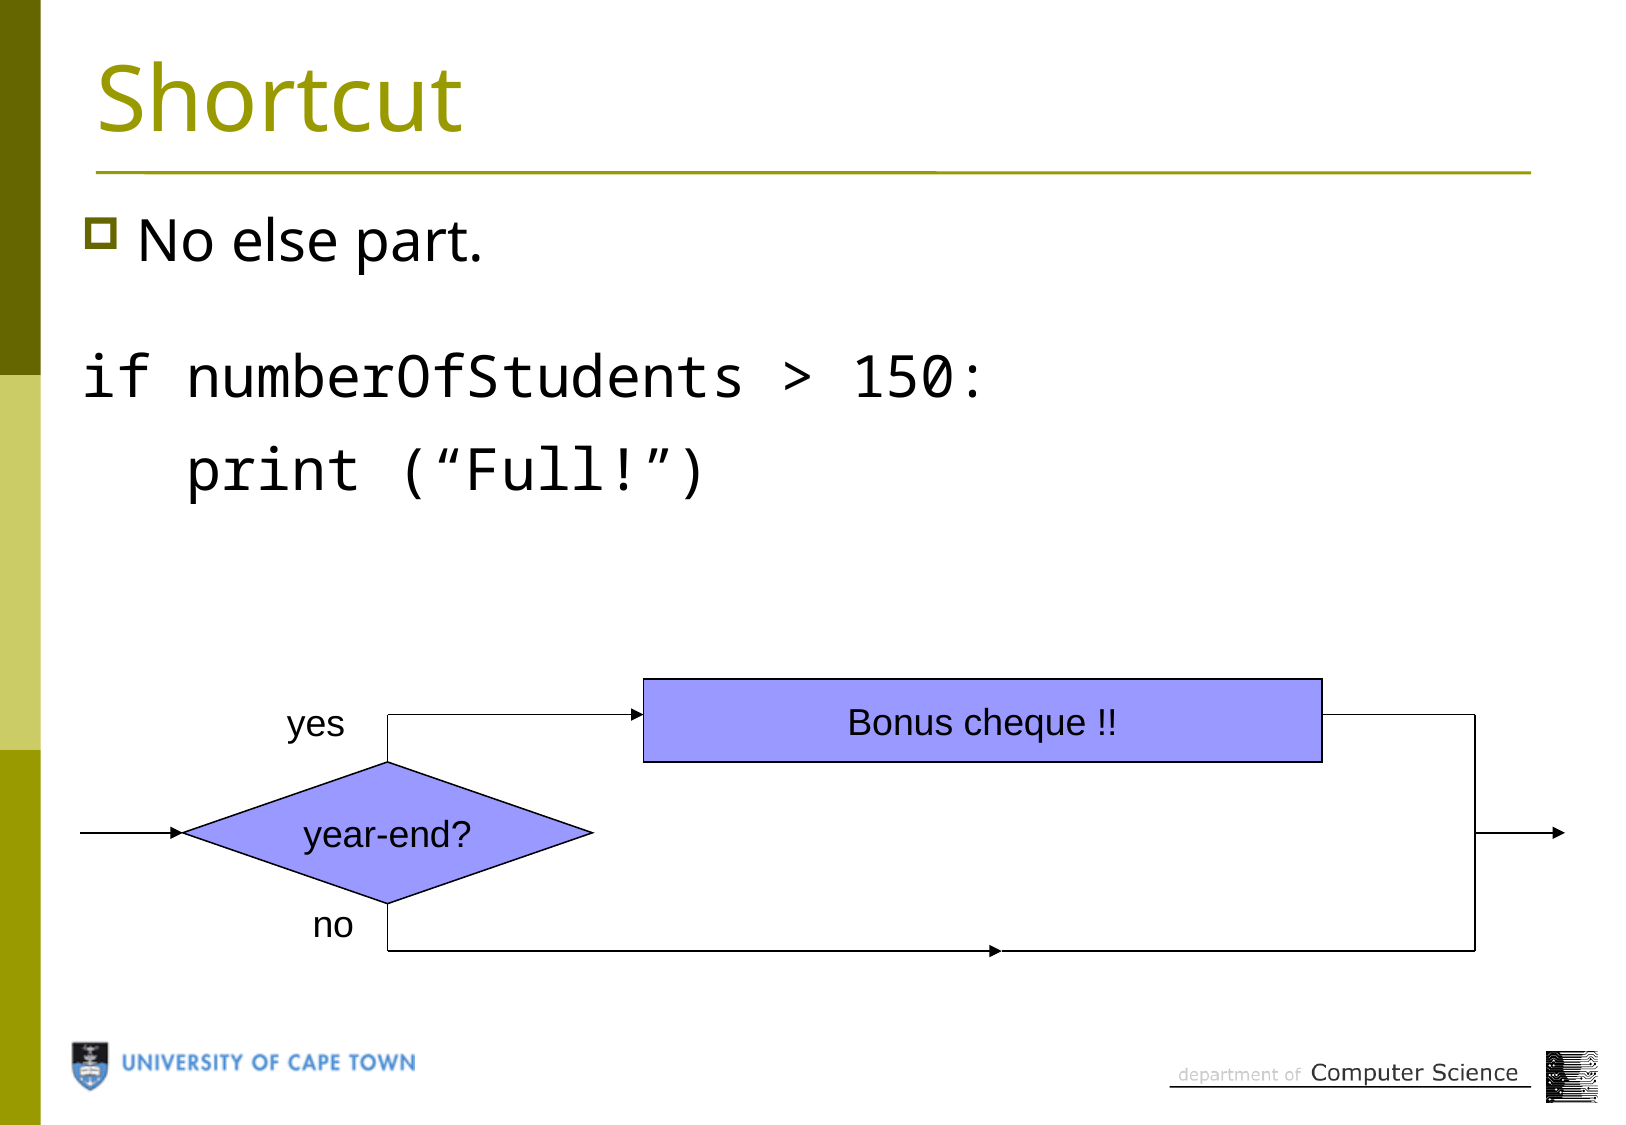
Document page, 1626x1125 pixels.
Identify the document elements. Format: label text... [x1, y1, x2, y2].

list No else part. if numberOfStudents > 150: print (“Full!”) [81, 196, 1543, 1005]
picture [1546, 1051, 1598, 1103]
title Shortcut [81, 21, 1543, 180]
picture [61, 1024, 415, 1103]
picture [1169, 1043, 1532, 1091]
